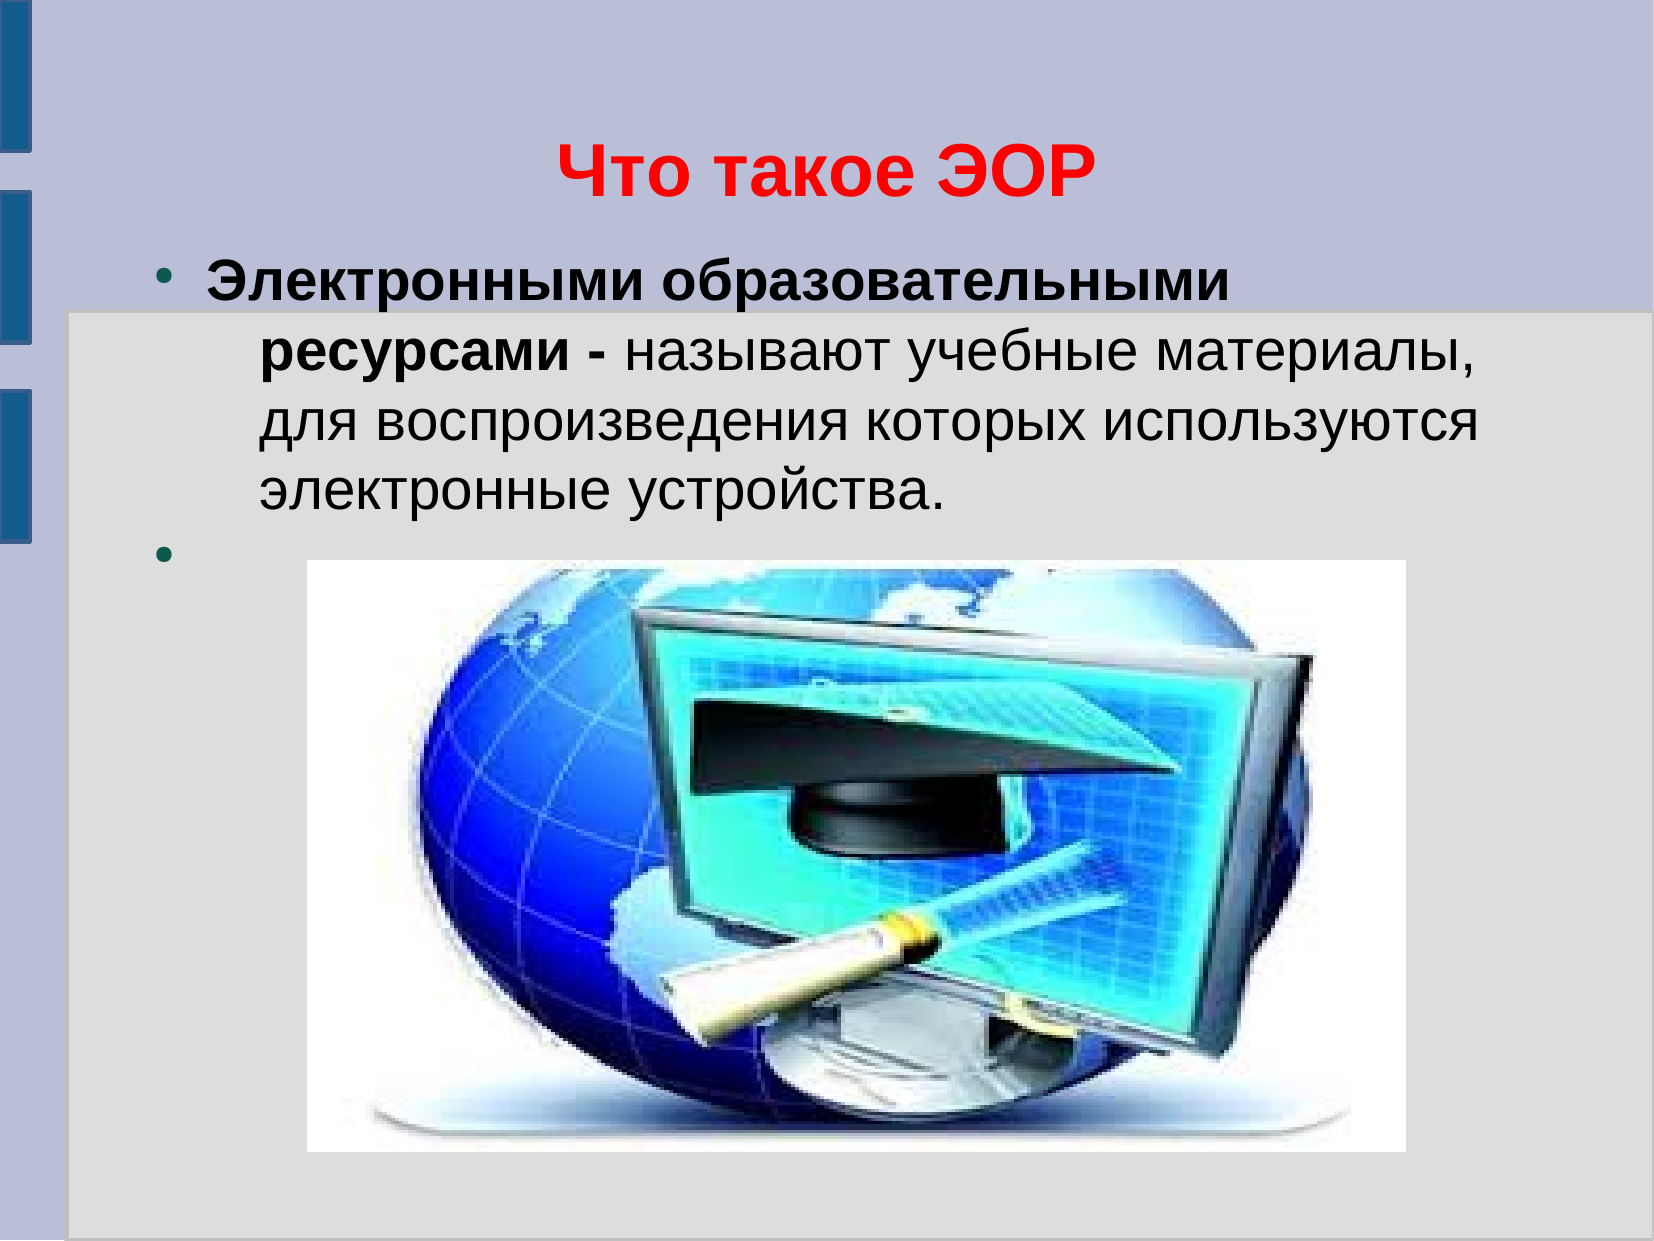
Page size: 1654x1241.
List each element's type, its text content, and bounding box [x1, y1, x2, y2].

list Электронными образовательными ресурсами - называют учебные материалы, для воспроизведения которых используются электронные устройства. [118, 242, 1531, 1164]
title Что такое ЭОР [121, 91, 1534, 243]
picture [307, 560, 1406, 1152]
